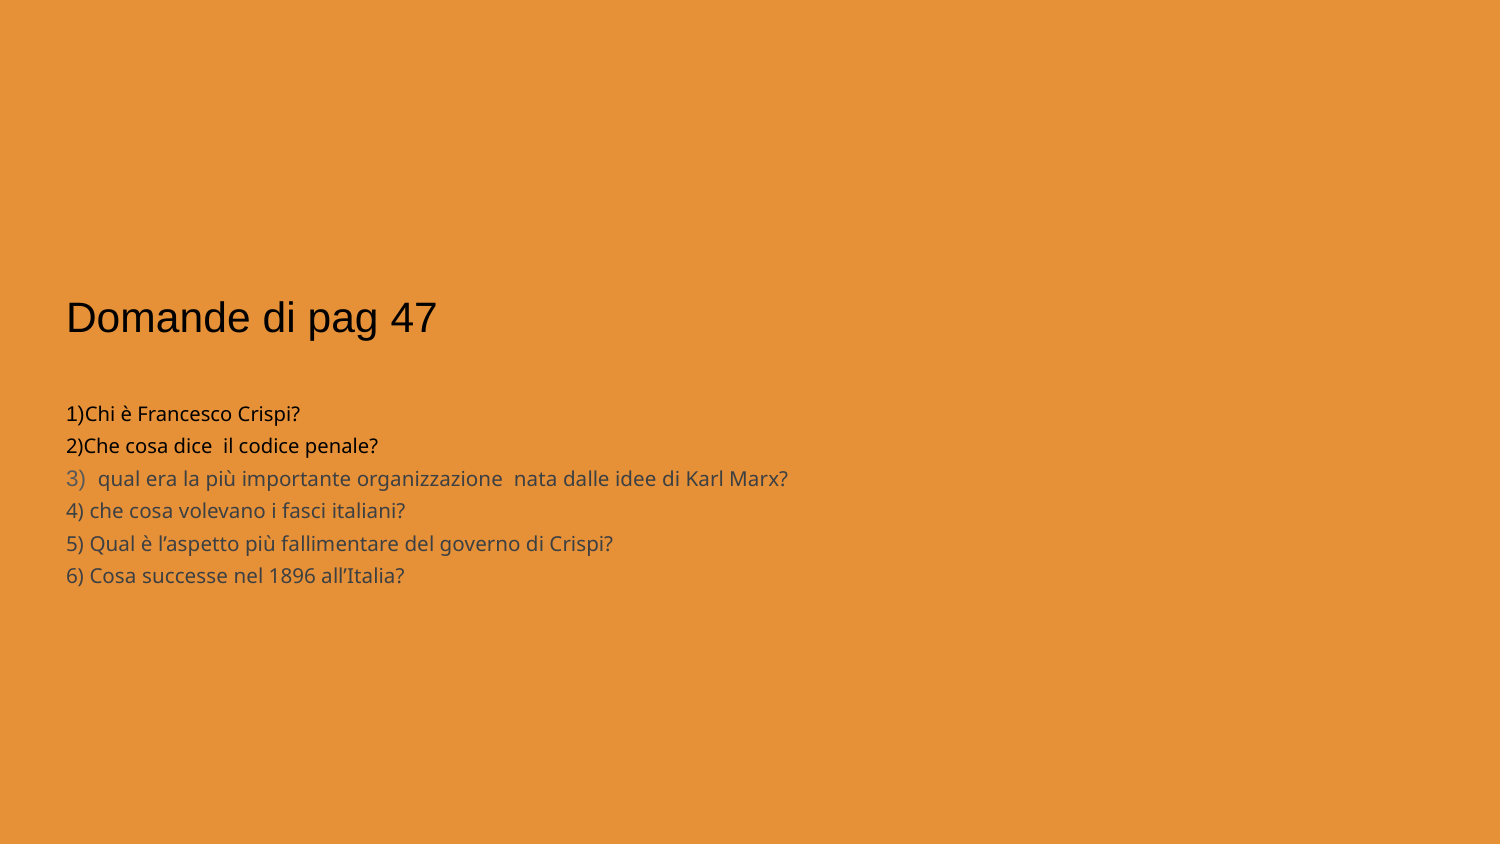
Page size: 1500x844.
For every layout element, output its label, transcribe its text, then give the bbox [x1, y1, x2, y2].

title Domande di pag 47 1)Chi è Francesco Crispi? 2)Che cosa dice il codice penale? 3) qual era la più importante organizzazione nata dalle idee di Karl Marx? 4) che cosa volevano i fasci italiani? 5) Qual è l’aspetto più fallimentare del governo di Crispi? 6) Cosa successe nel 1896 all’Italia? [51, 267, 1449, 605]
